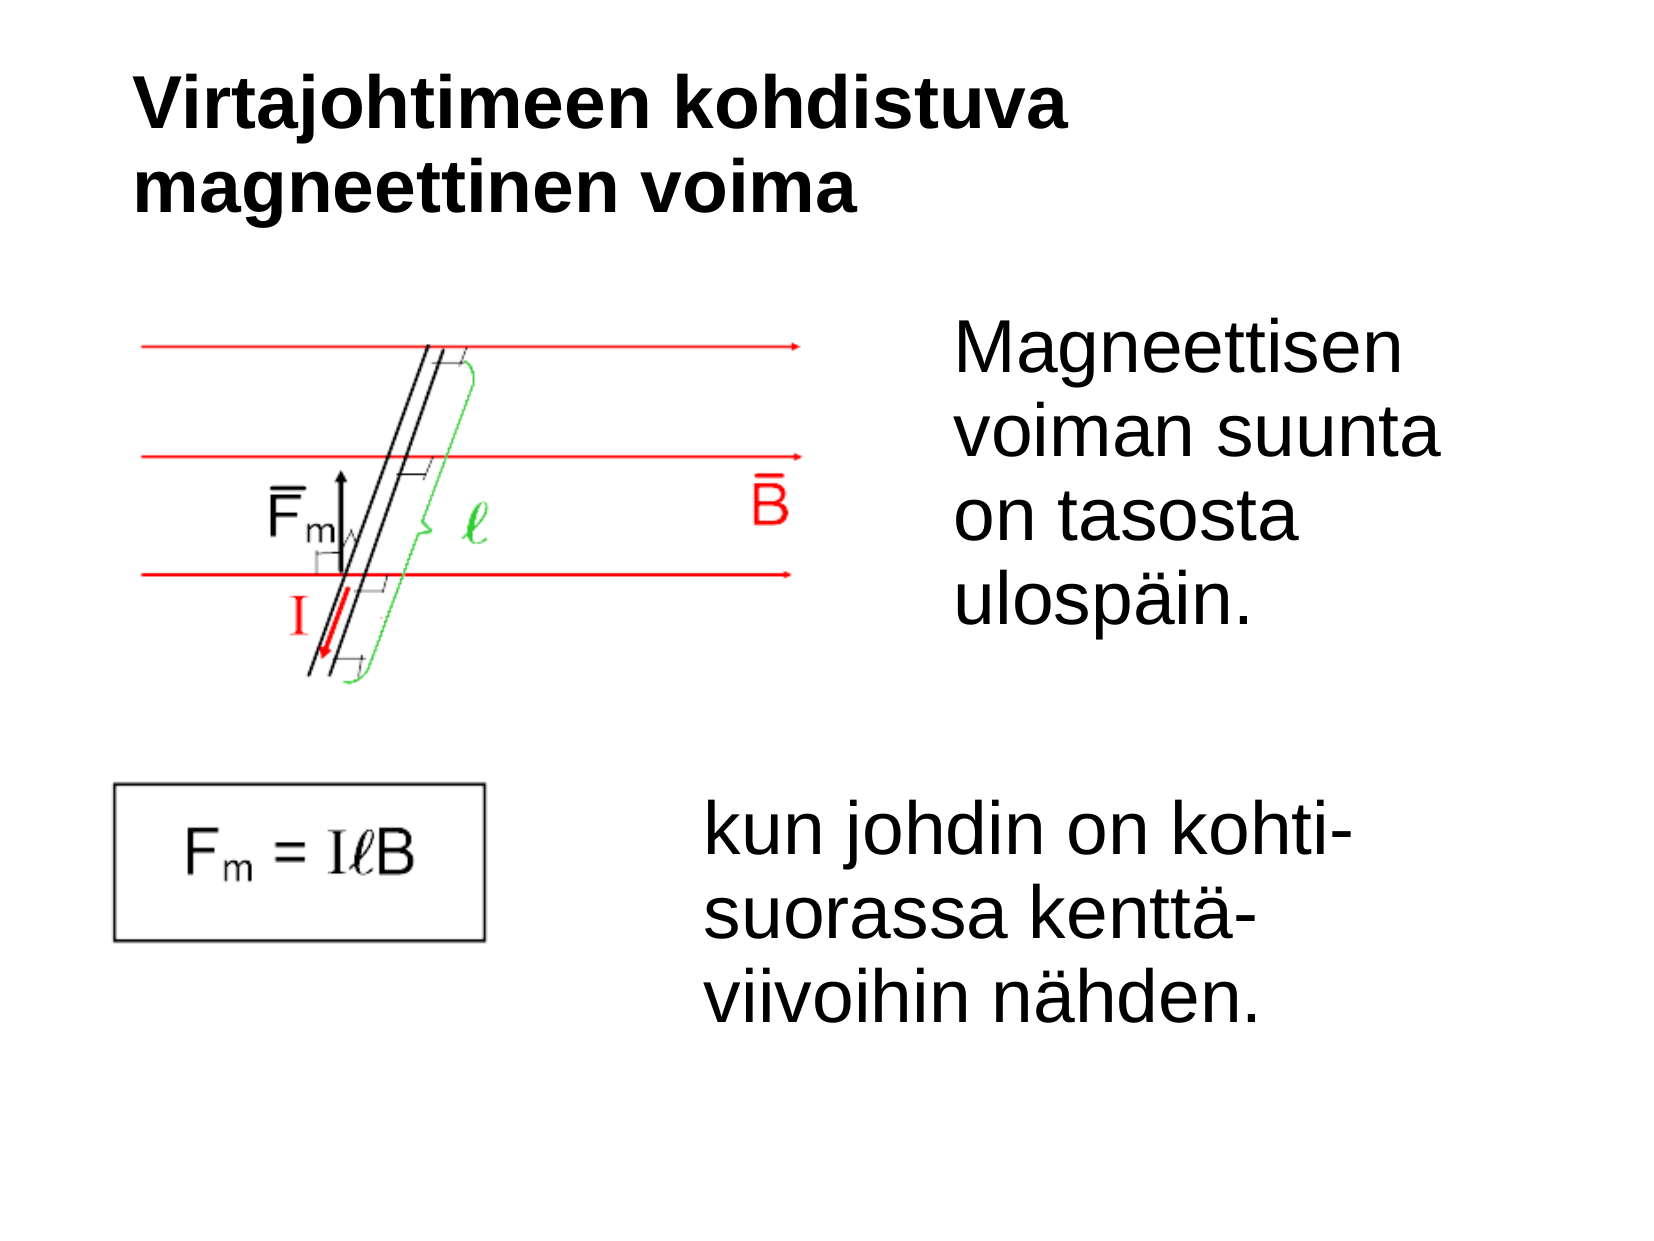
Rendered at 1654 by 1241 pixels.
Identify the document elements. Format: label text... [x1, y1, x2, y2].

picture [99, 307, 863, 702]
text_box Virtajohtimeen kohdistuva magneettinen voima [118, 53, 1343, 237]
picture [96, 749, 563, 962]
text_box Magneettisen voiman suunta on tasosta ulospäin. [938, 297, 1524, 733]
text_box kun johdin on kohti-suorassa kenttä-viivoihin nähden. [689, 779, 1501, 1131]
